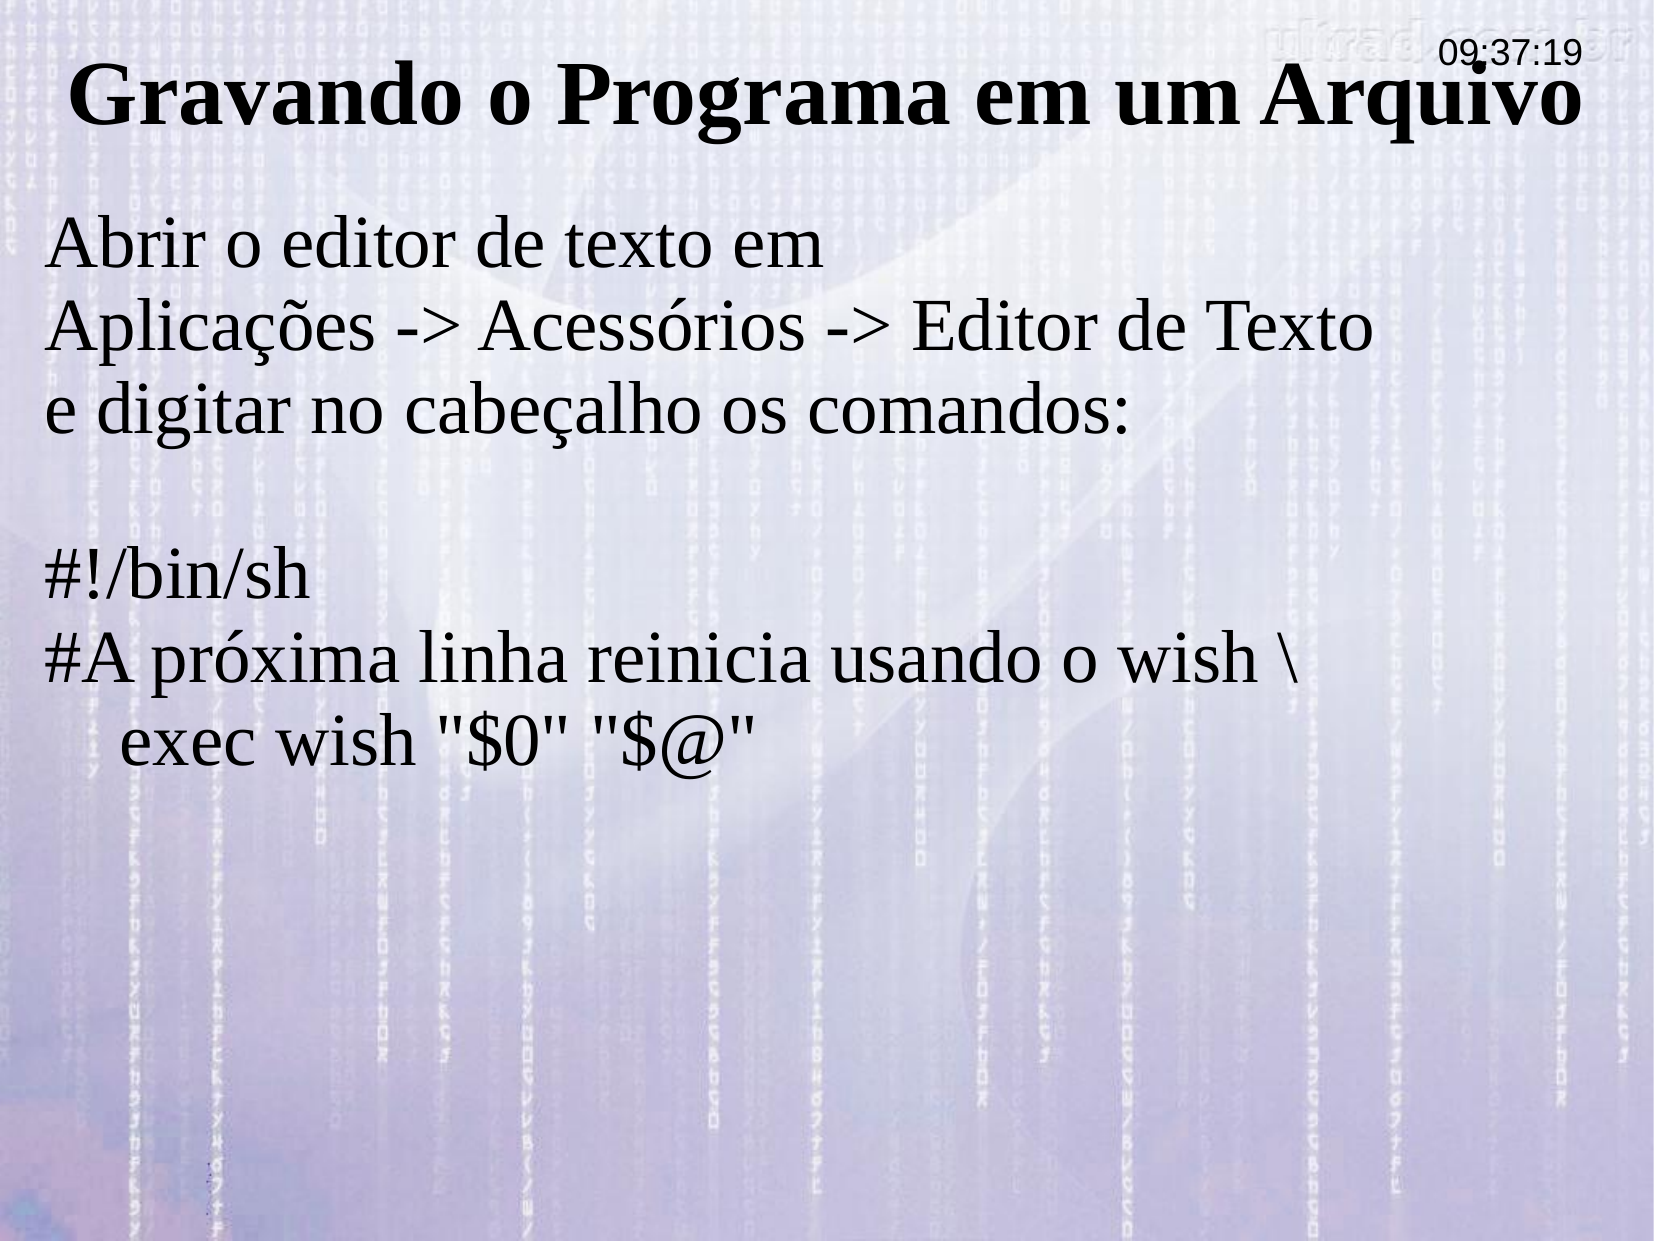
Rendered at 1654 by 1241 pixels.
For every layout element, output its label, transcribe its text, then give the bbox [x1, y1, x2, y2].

text_box 10:08:44 [1423, 23, 1631, 94]
text_box Gravando o Programa em um Arquivo [29, 35, 1625, 171]
text_box Abrir o editor de texto em Aplicações -> Acessórios -> Editor de Texto e digitar no cabeçalho os comandos: #!/bin/sh #A próxima linha reinicia usando o wish \ exec wish "$0" "$@" [29, 193, 1625, 935]
picture [0, 0, 1654, 1241]
